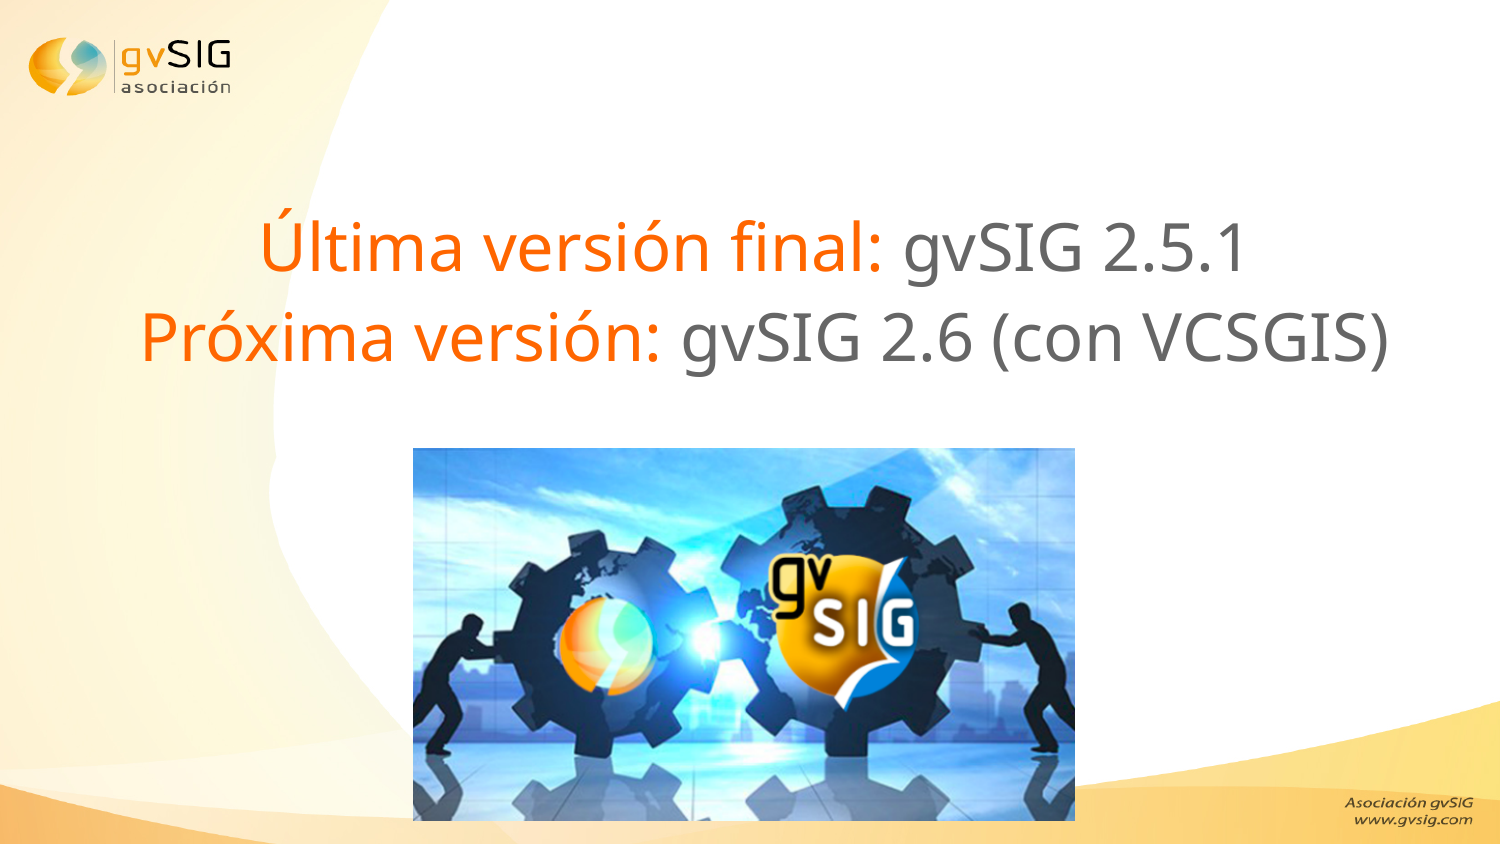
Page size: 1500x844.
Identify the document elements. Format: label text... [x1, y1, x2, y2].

picture [0, 0, 1500, 844]
title Última versión final: gvSIG 2.5.1 Próxima versión: gvSIG 2.6 (con VCSGIS) [59, 191, 1453, 390]
